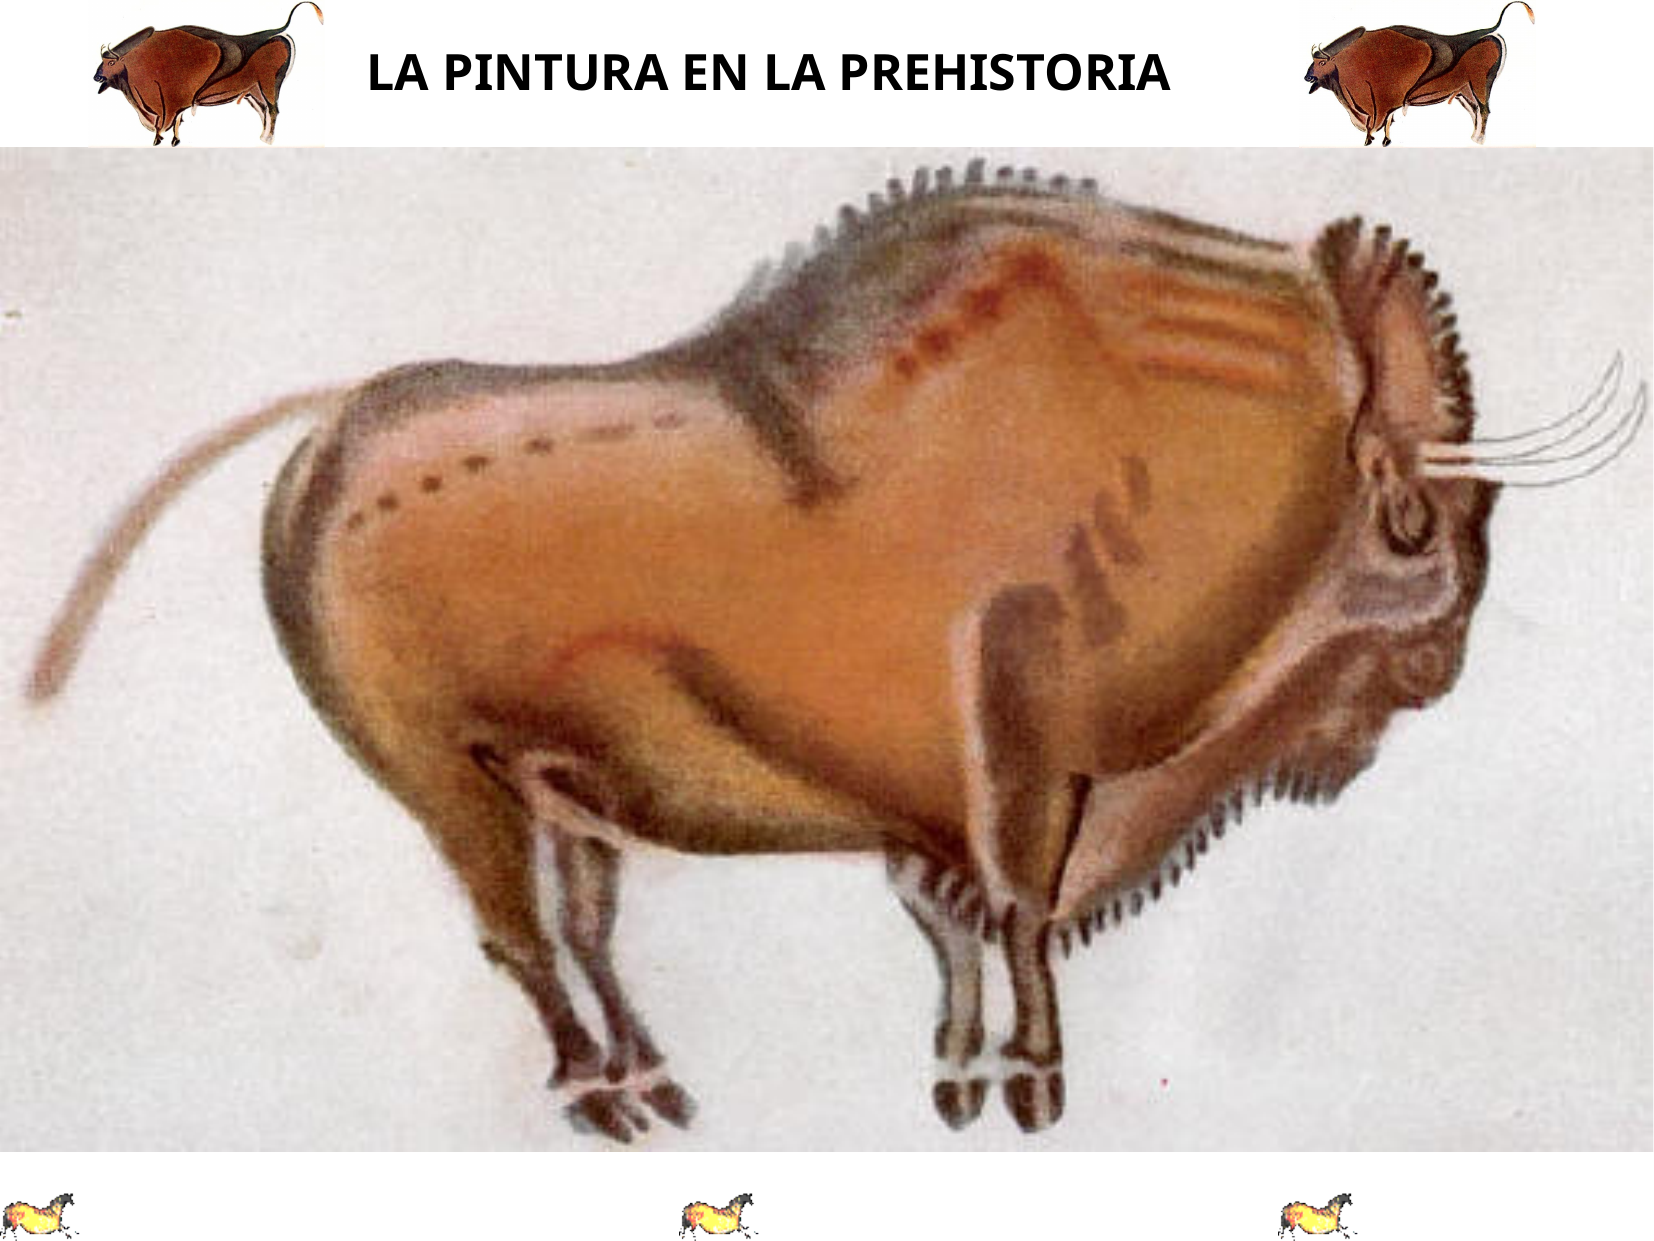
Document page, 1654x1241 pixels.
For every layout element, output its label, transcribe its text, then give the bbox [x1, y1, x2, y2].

picture [0, 0, 1654, 1152]
picture [679, 1165, 1055, 1241]
picture [1278, 1165, 1654, 1241]
text_box LA PINTURA EN LA PREHISTORIA [352, 29, 1241, 104]
picture [0, 1165, 375, 1241]
